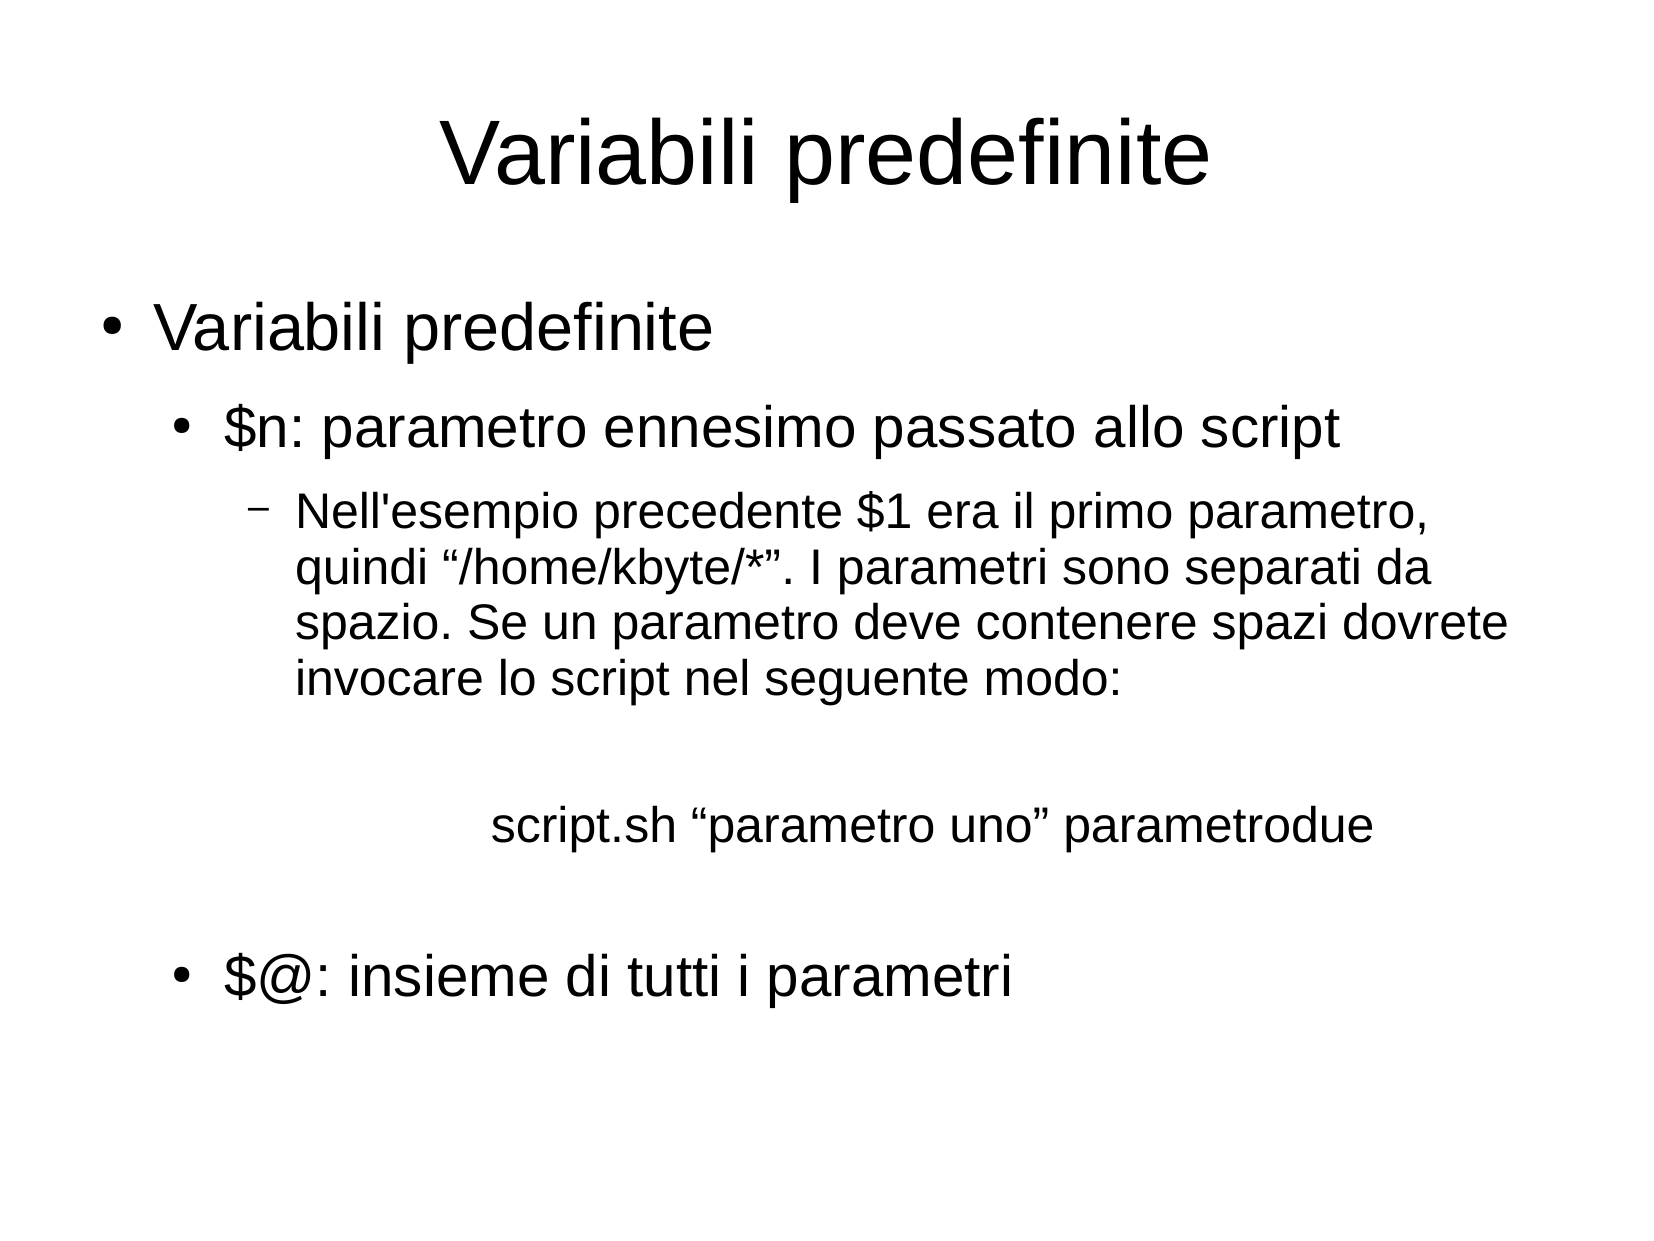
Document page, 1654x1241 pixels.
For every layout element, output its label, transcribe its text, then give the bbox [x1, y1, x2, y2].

list Variabili predefinite $n: parametro ennesimo passato allo script Nell'esempio precedente $1 era il primo parametro, quindi “/home/kbyte/*”. I parametri sono separati da spazio. Se un parametro deve contenere spazi dovrete invocare lo script nel seguente modo: script.sh “parametro uno” parametrodue $@: insieme di tutti i parametri [82, 290, 1571, 1109]
title Variabili predefinite [82, 49, 1571, 257]
